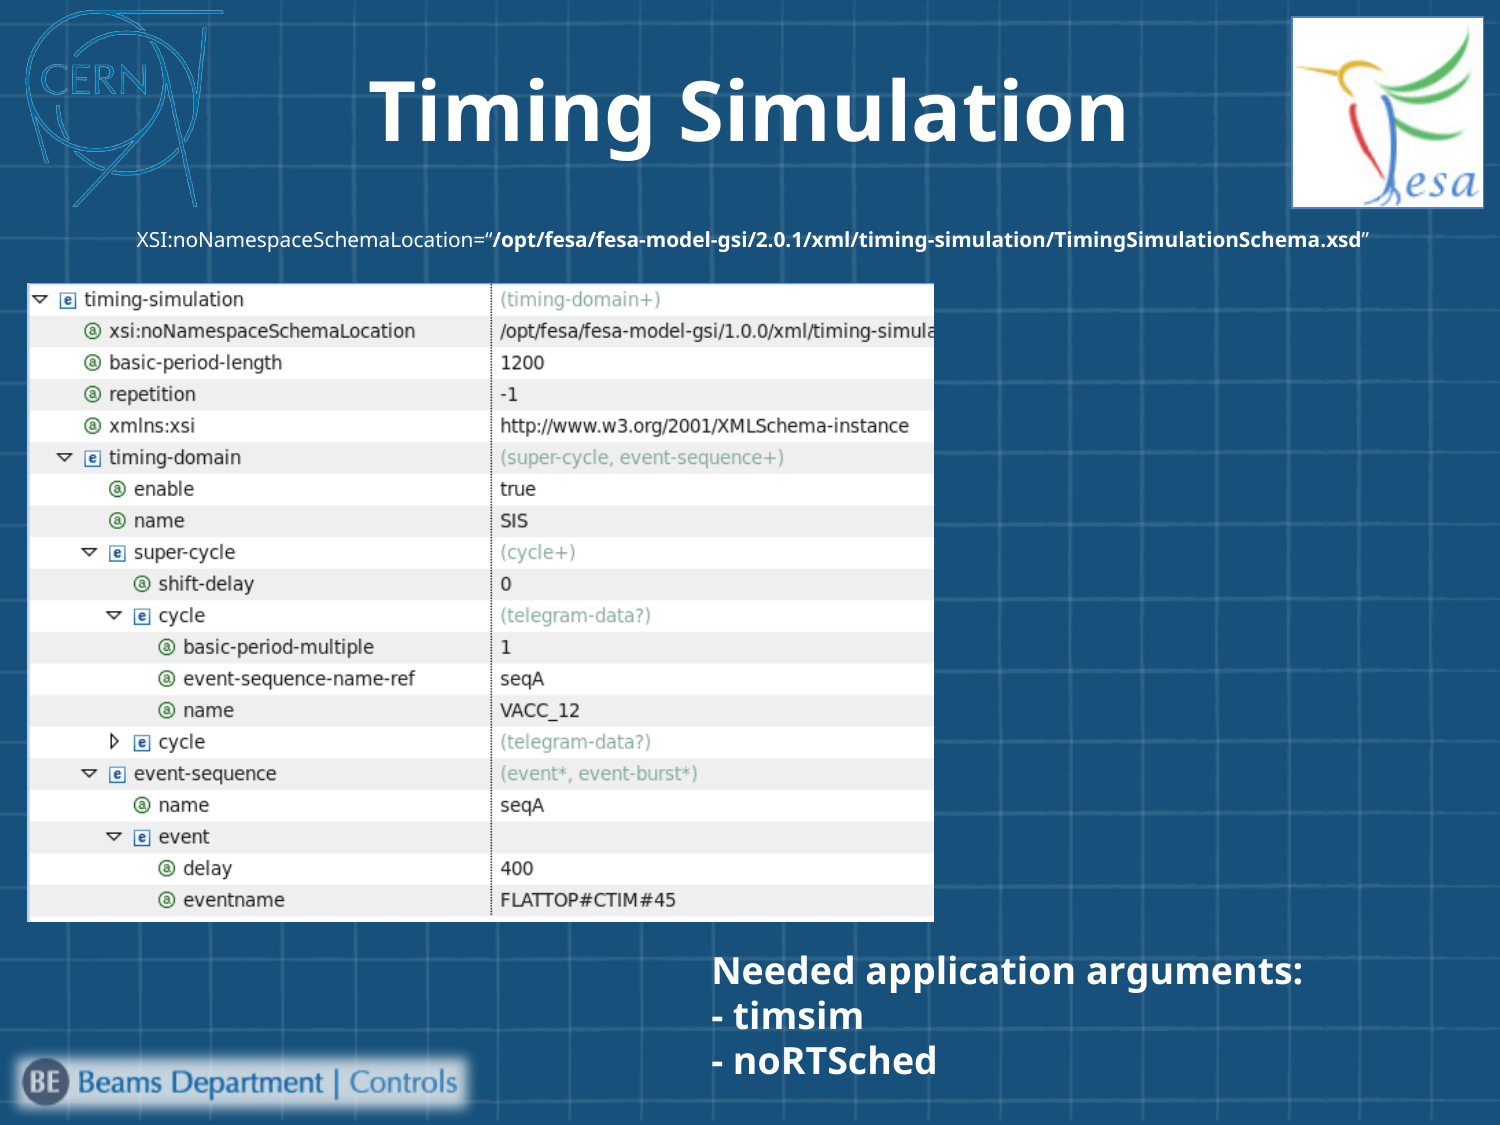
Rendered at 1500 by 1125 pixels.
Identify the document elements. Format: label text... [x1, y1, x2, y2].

picture [0, 0, 1500, 1125]
title Timing Simulation [127, 20, 1372, 197]
text_box XSI:noNamespaceSchemaLocation=“/opt/fesa/fesa-model-gsi/2.0.1/xml/timing-simulation/TimingSimulationSchema.xsd” [121, 219, 1390, 260]
text_box Needed application arguments: - timsim - noRTSched [696, 938, 1320, 1090]
